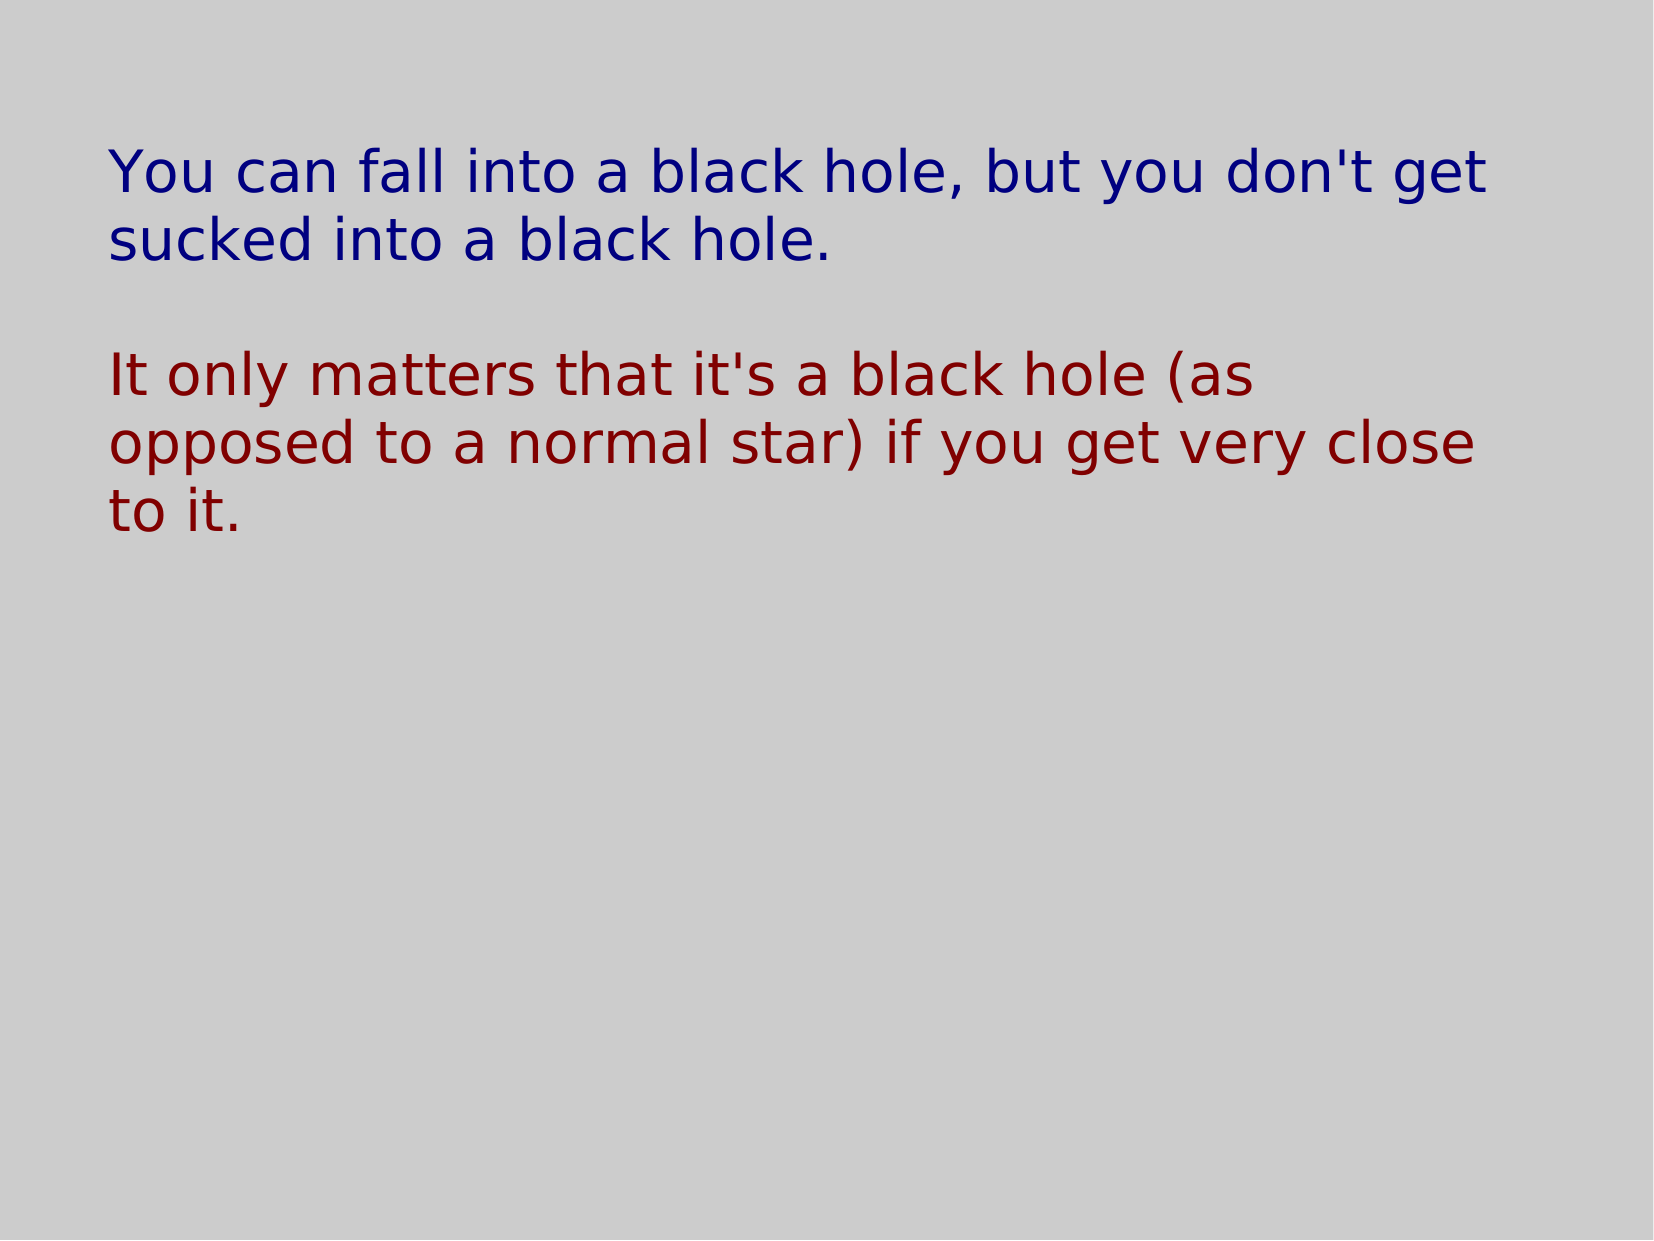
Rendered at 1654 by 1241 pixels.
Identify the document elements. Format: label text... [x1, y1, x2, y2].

text_box You can fall into a black hole, but you don't get sucked into a black hole. It only matters that it's a black hole (as opposed to a normal star) if you get very close to it. [93, 131, 1504, 553]
